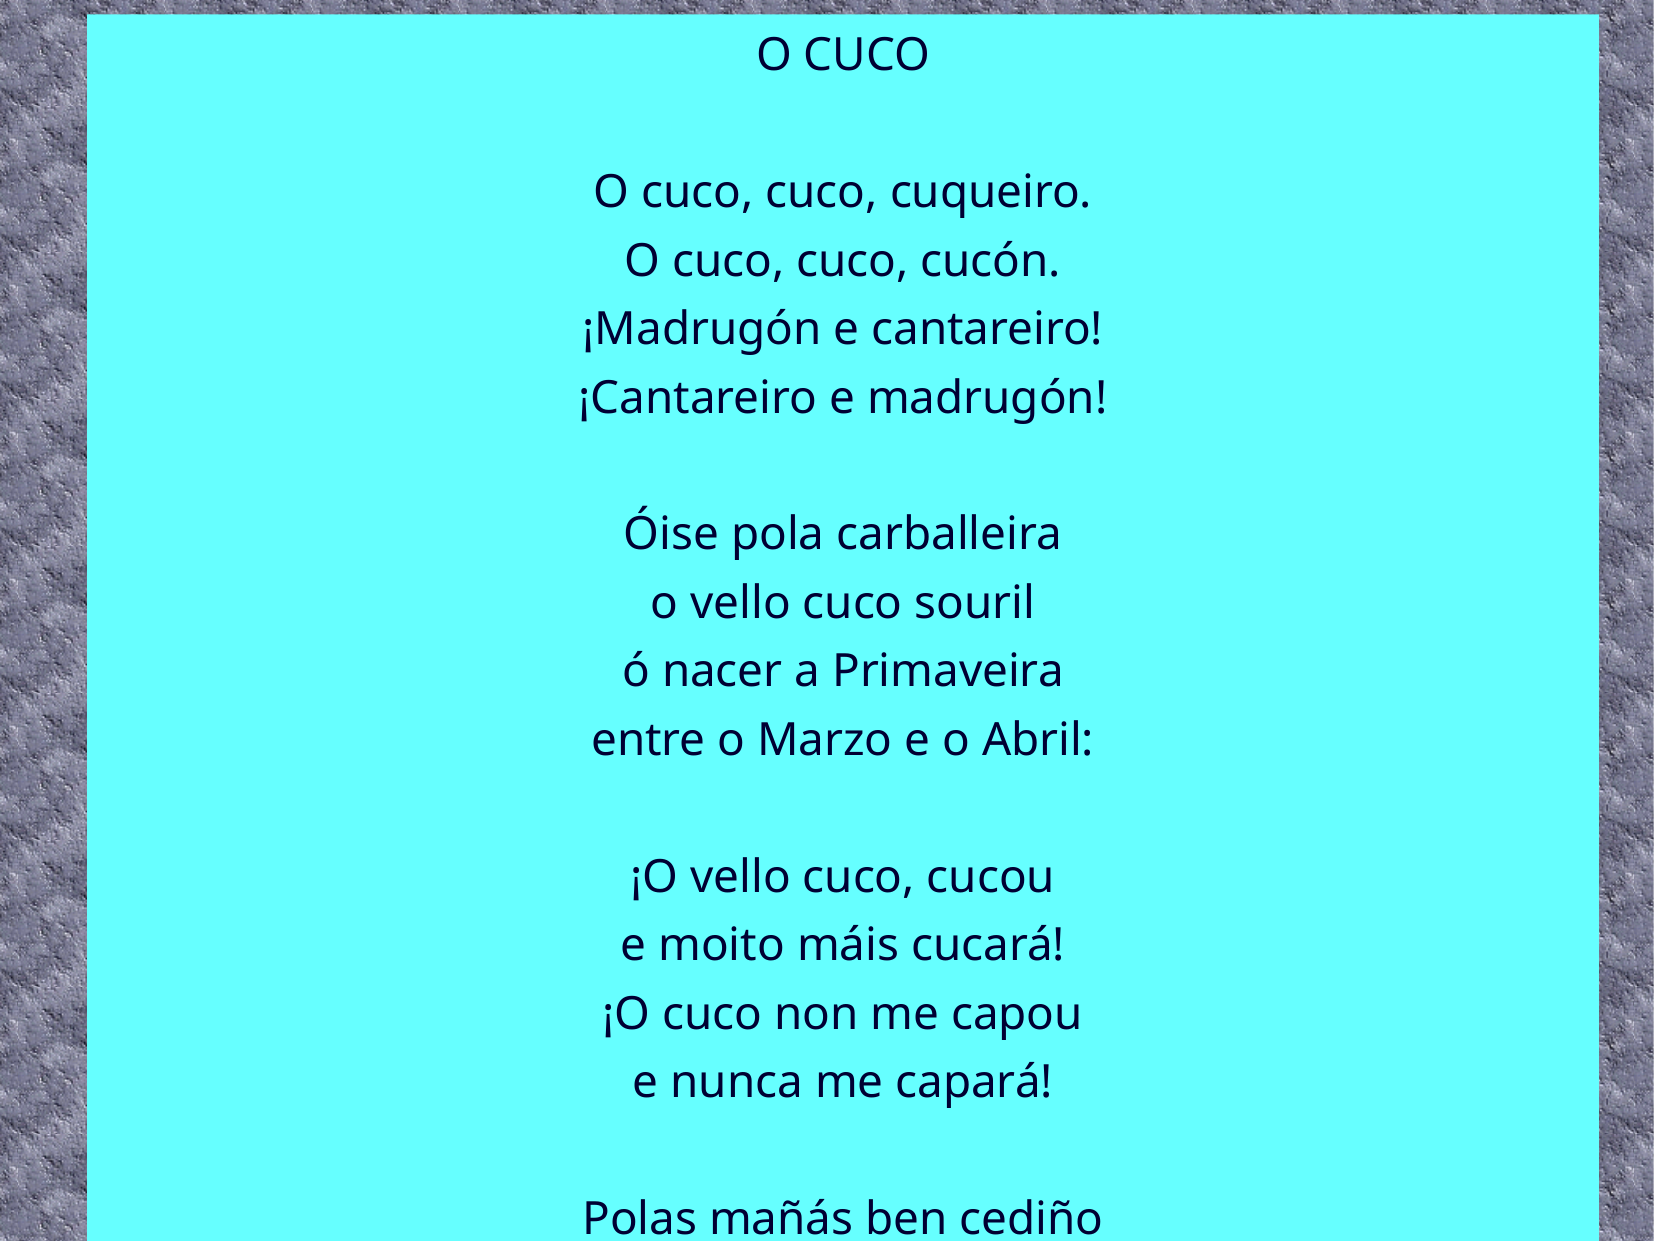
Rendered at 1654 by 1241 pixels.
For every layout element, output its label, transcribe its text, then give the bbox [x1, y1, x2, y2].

text_box O CUCO O cuco, cuco, cuqueiro. O cuco, cuco, cucón. ¡Madrugón e cantareiro! ¡Cantareiro e madrugón! Óise pola carballeira o vello cuco souril ó nacer a Primaveira entre o Marzo e o Abril: ¡O vello cuco, cucou e moito máis cucará! ¡O cuco non me capou e nunca me capará! Polas mañás ben cediño o cuco canta: “cu-cú...” ¡Como o teño por veciño eu trato ó cuco de tu! [87, 14, 1599, 1234]
picture [0, 0, 1654, 1241]
